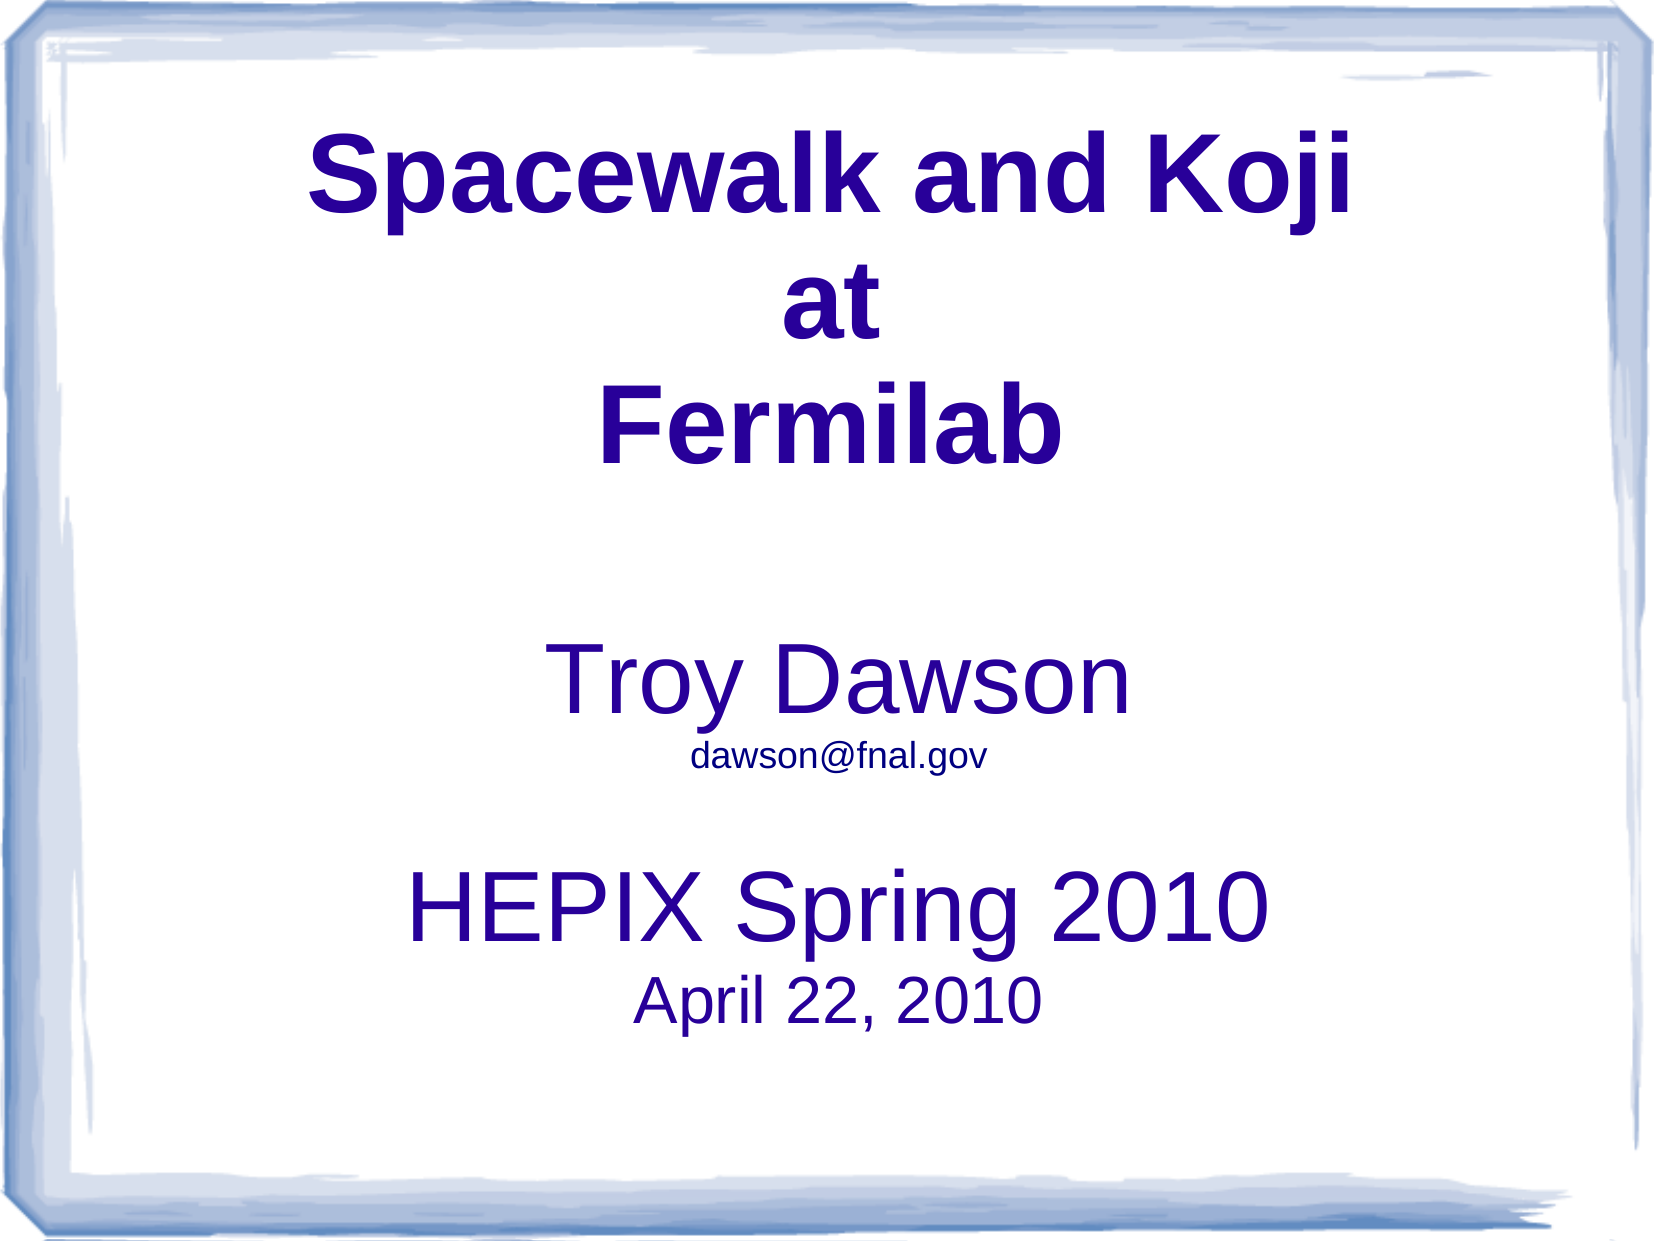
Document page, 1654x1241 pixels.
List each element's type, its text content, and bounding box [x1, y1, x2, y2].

subtitle Troy Dawson dawson@fnal.gov HEPIX Spring 2010 April 22, 2010 [112, 610, 1566, 1051]
title Spacewalk and Koji at Fermilab [86, 110, 1576, 488]
picture [0, 0, 1654, 1241]
